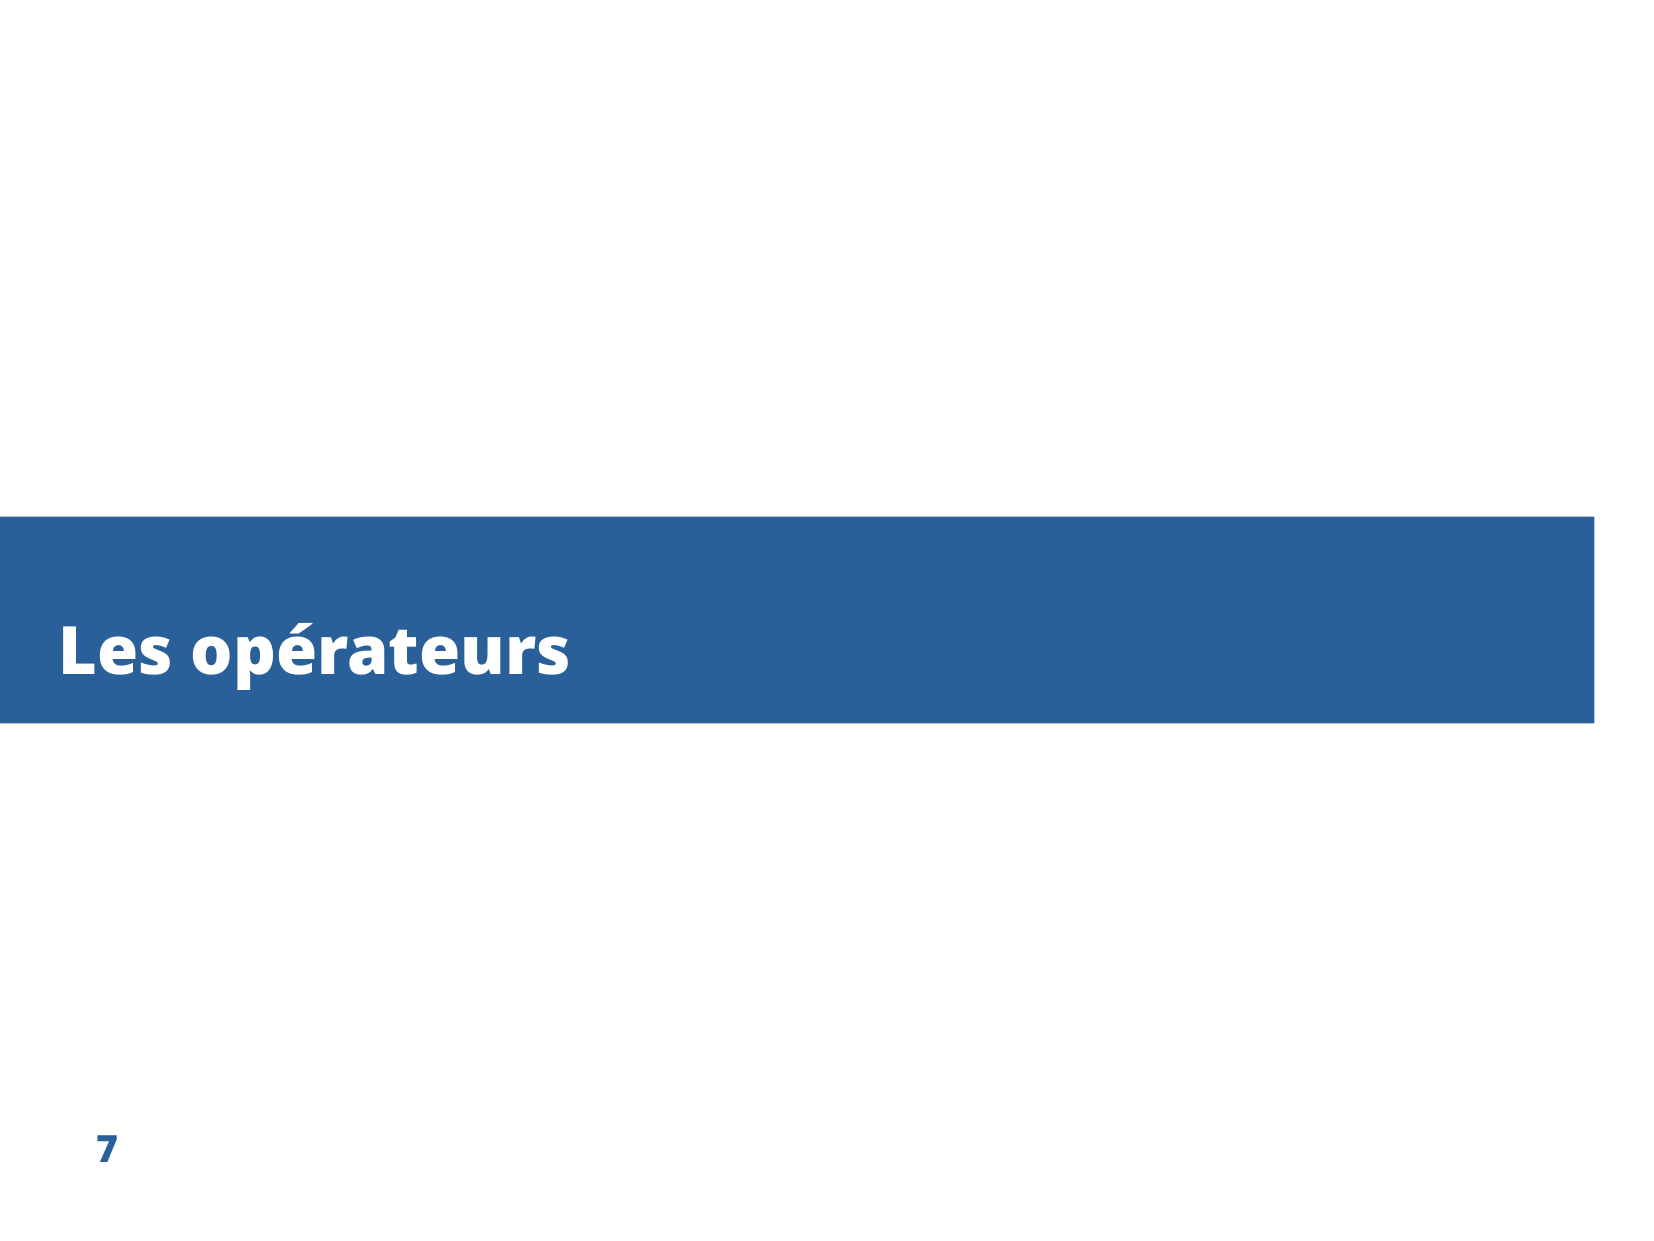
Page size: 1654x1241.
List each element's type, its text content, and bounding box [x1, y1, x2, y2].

title Les opérateurs [59, 546, 1595, 694]
